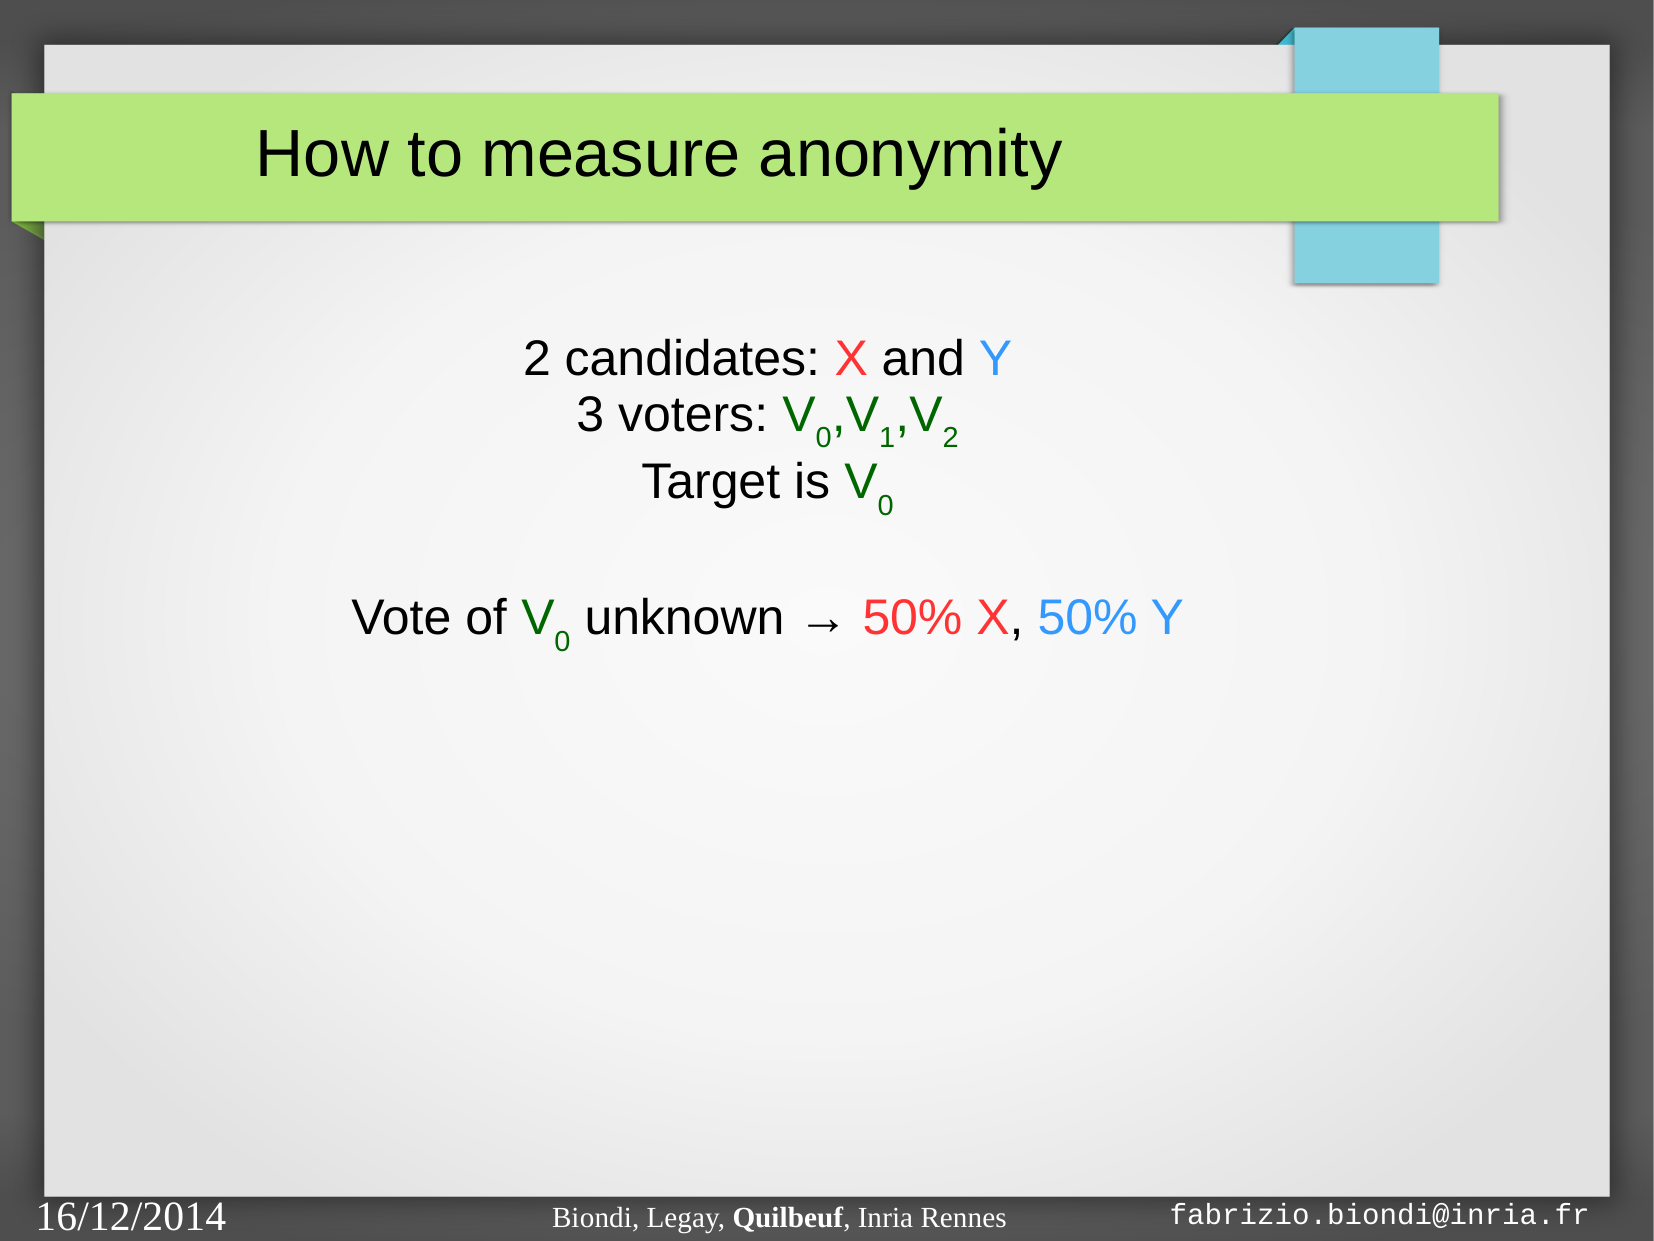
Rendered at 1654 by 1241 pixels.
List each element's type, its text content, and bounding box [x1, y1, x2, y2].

text_box 2 candidates: X and Y 3 voters: V0,V1,V2 Target is V0 Vote of V0 unknown → 50% X, 50% Y [212, 313, 1323, 1126]
picture [0, 0, 1654, 1241]
title How to measure anonymity [70, 94, 1583, 213]
